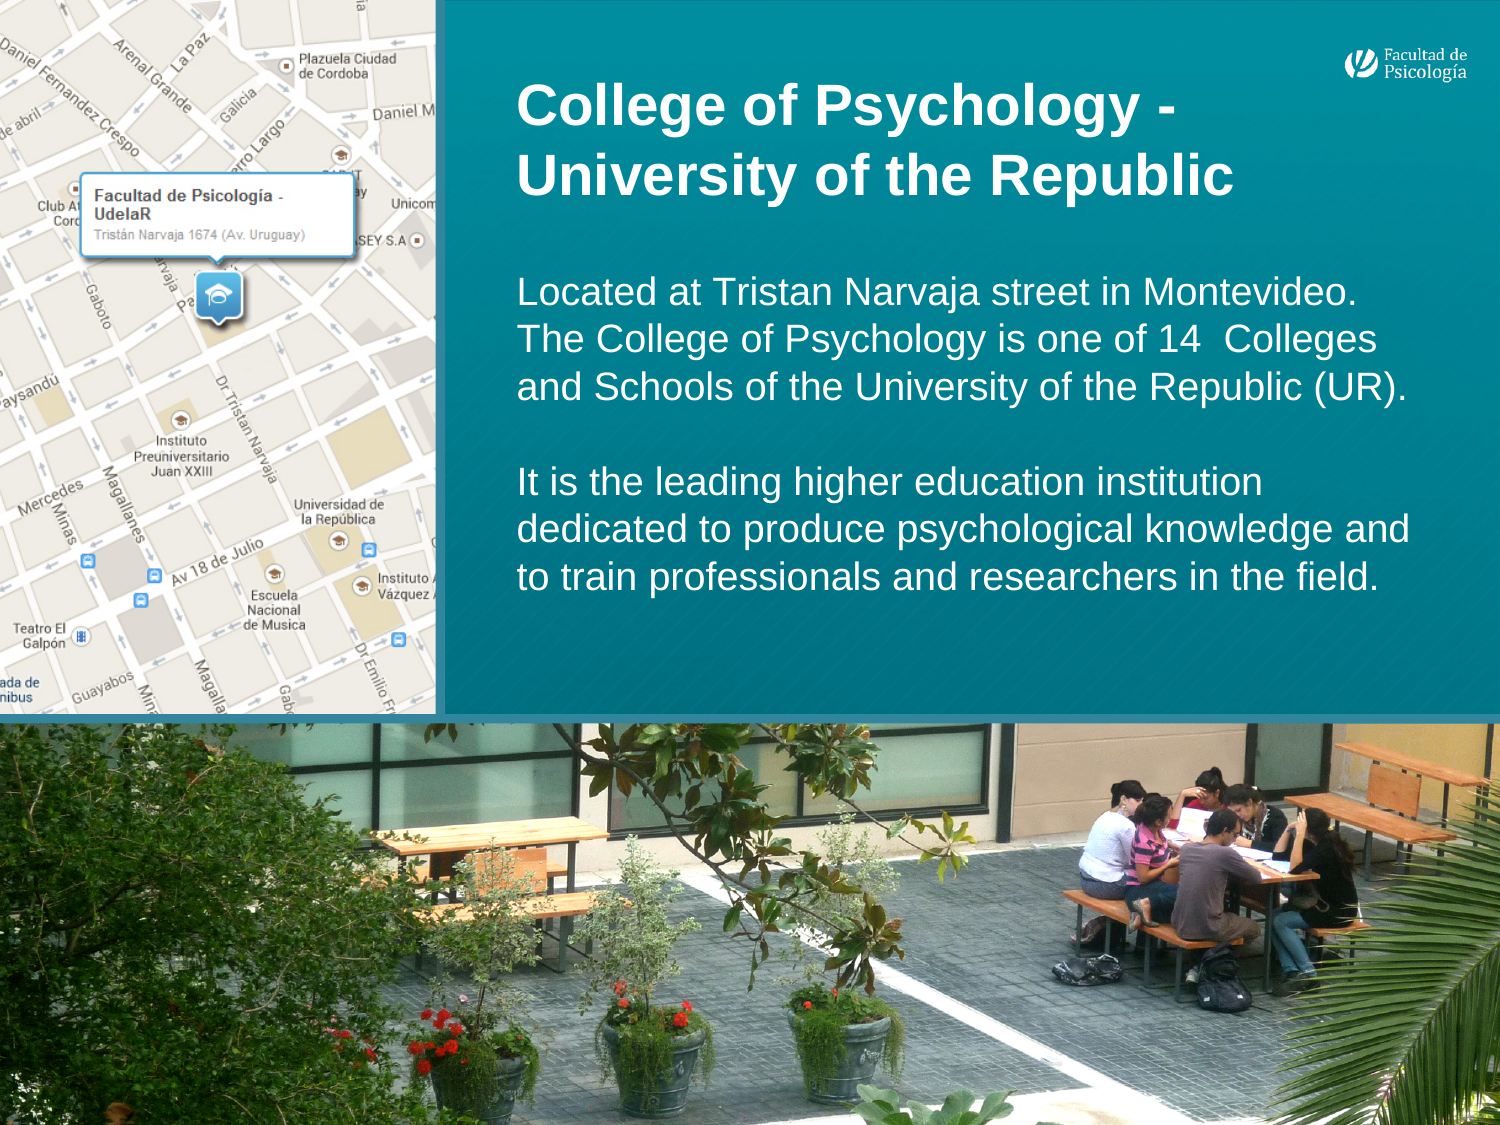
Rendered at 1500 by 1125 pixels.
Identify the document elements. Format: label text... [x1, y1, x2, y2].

picture [0, 724, 1500, 1125]
picture [0, 0, 435, 714]
text_box Located at Tristan Narvaja street in Montevideo. The College of Psychology is one of 14 Colleges and Schools of the University of the Republic (UR). It is the leading higher education institution dedicated to produce psychological knowledge and to train professionals and researchers in the field. [501, 258, 1453, 654]
title College of Psychology - University of the Republic [501, 59, 1367, 217]
picture [446, 0, 1500, 714]
